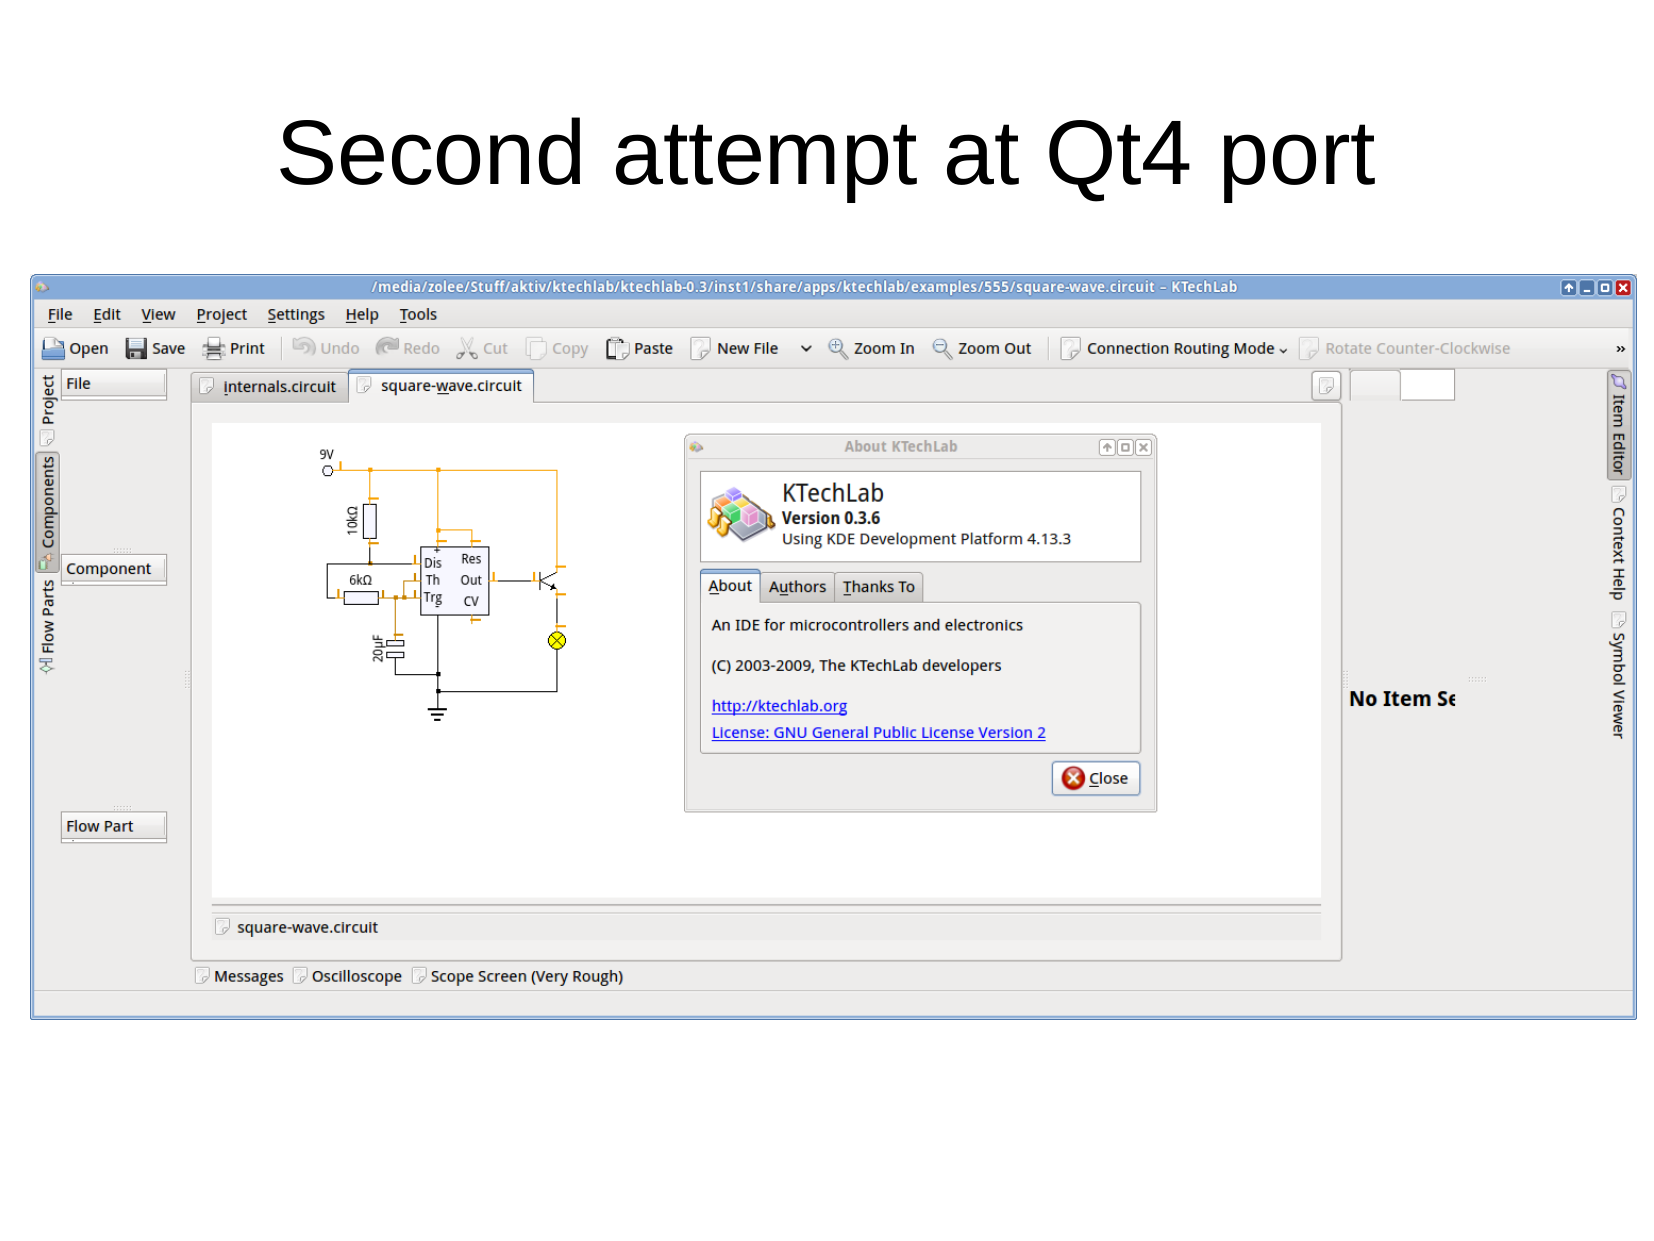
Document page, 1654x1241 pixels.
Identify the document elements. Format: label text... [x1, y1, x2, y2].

title Second attempt at Qt4 port [82, 49, 1571, 257]
picture [30, 274, 1637, 1021]
